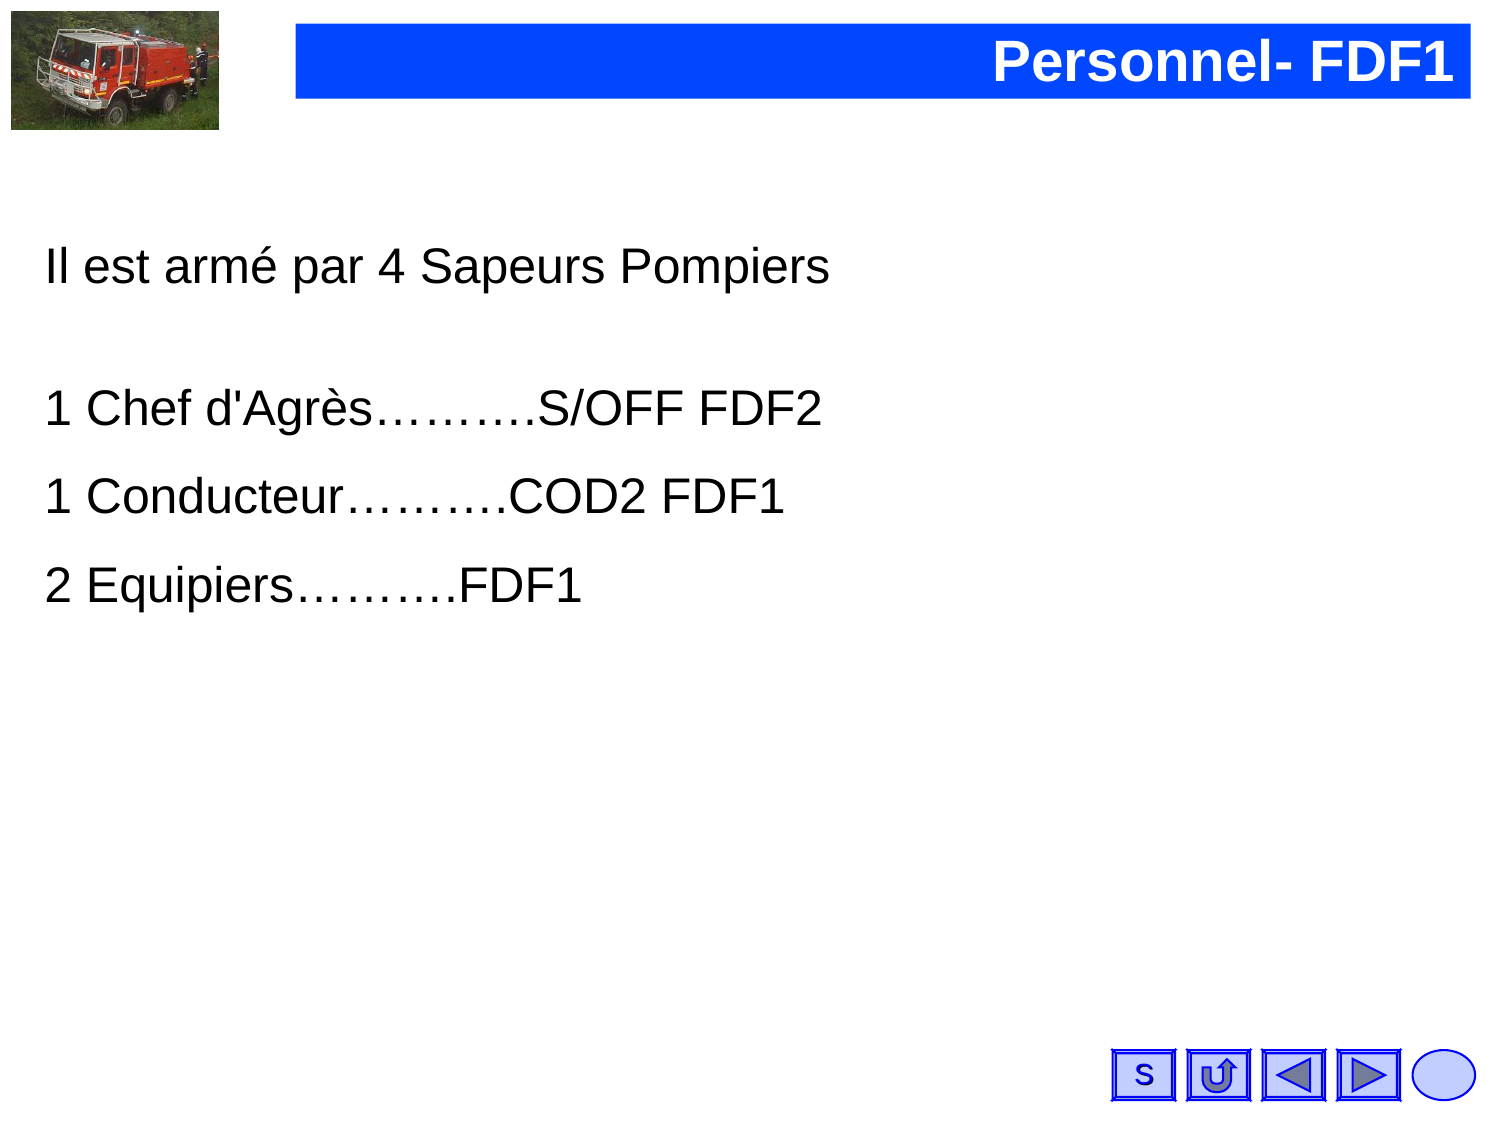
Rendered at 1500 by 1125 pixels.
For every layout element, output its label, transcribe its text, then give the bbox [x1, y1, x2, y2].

text_box 1 Chef d'Agrès……….S/OFF FDF2 [29, 372, 975, 443]
picture [11, 11, 219, 130]
text_box 2 Equipiers……….FDF1 [29, 549, 975, 621]
text_box [1412, 1050, 1476, 1101]
text_box 1 Conducteur……….COD2 FDF1 [29, 460, 975, 532]
text_box Il est armé par 4 Sapeurs Pompiers [29, 231, 1477, 409]
text_box Personnel- FDF1 [295, 23, 1471, 99]
